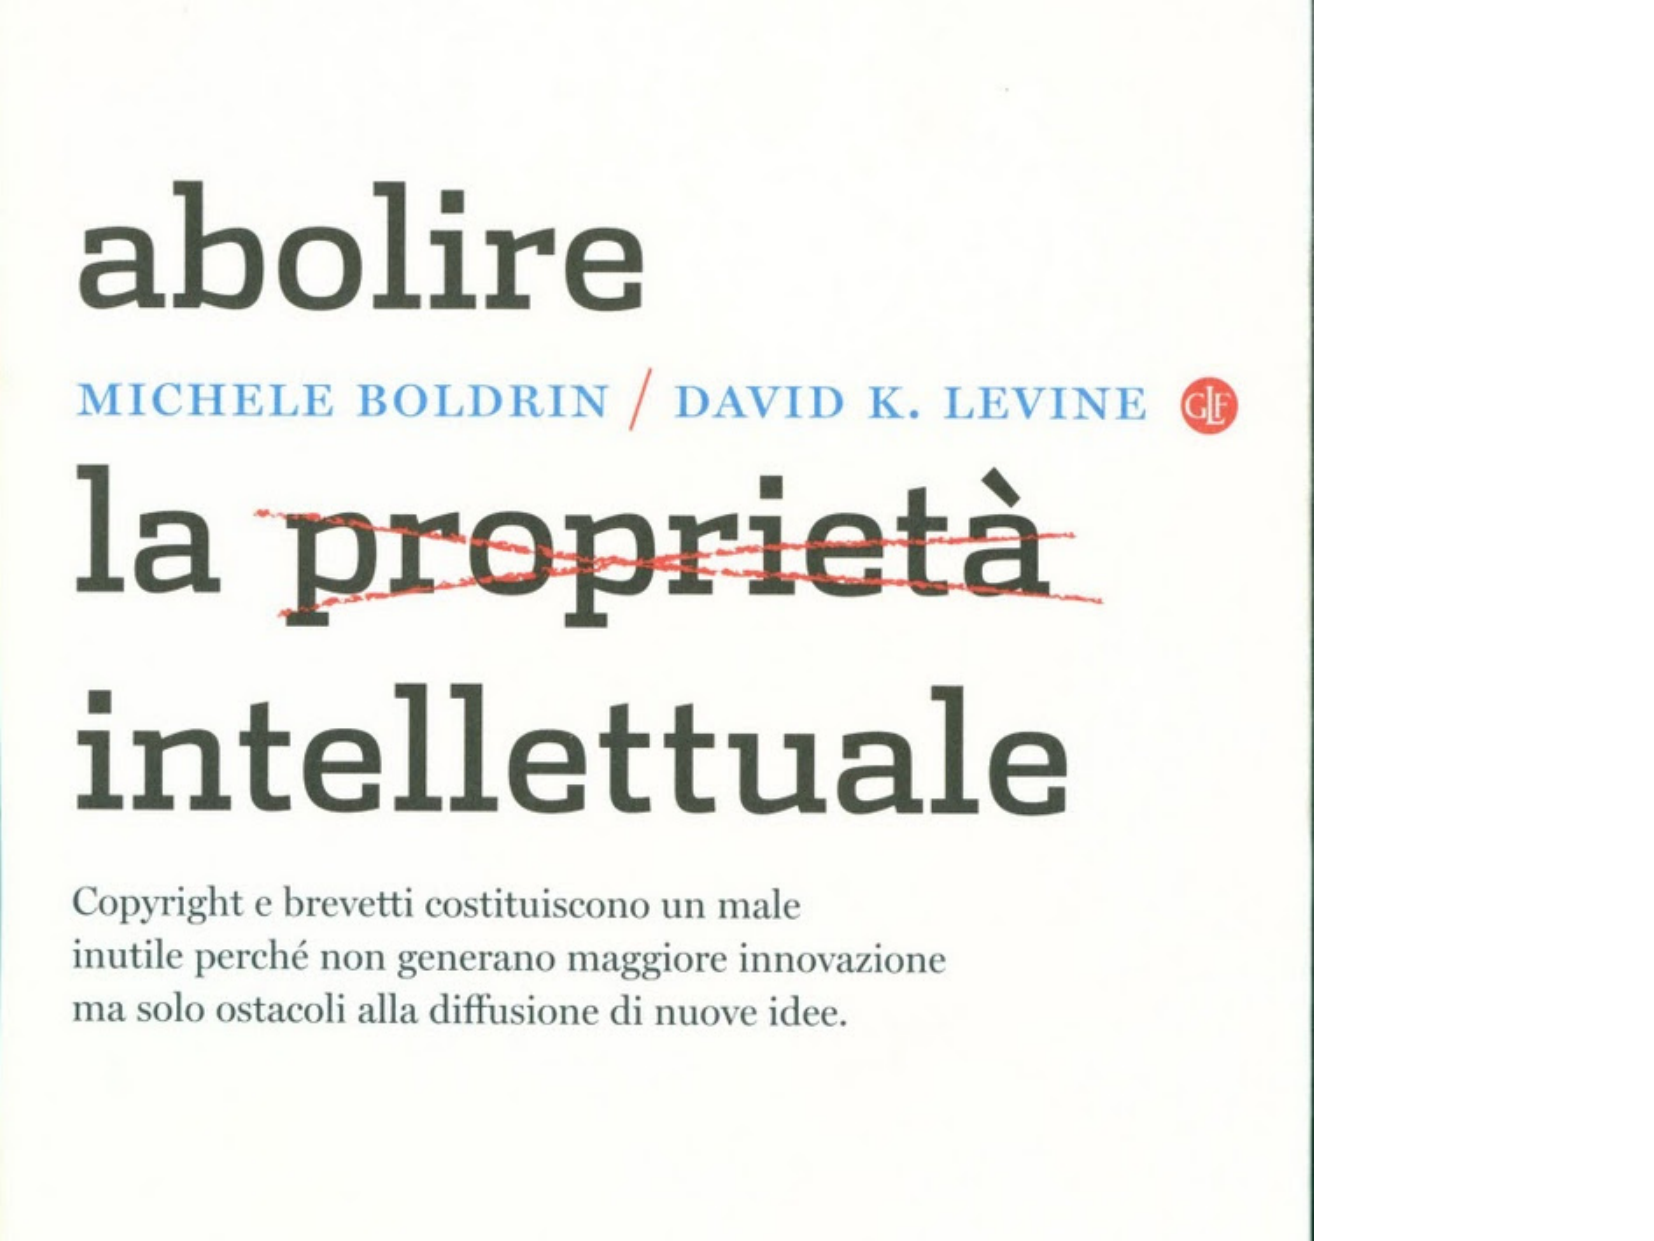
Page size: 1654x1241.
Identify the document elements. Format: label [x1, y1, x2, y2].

picture [0, 0, 1314, 1241]
